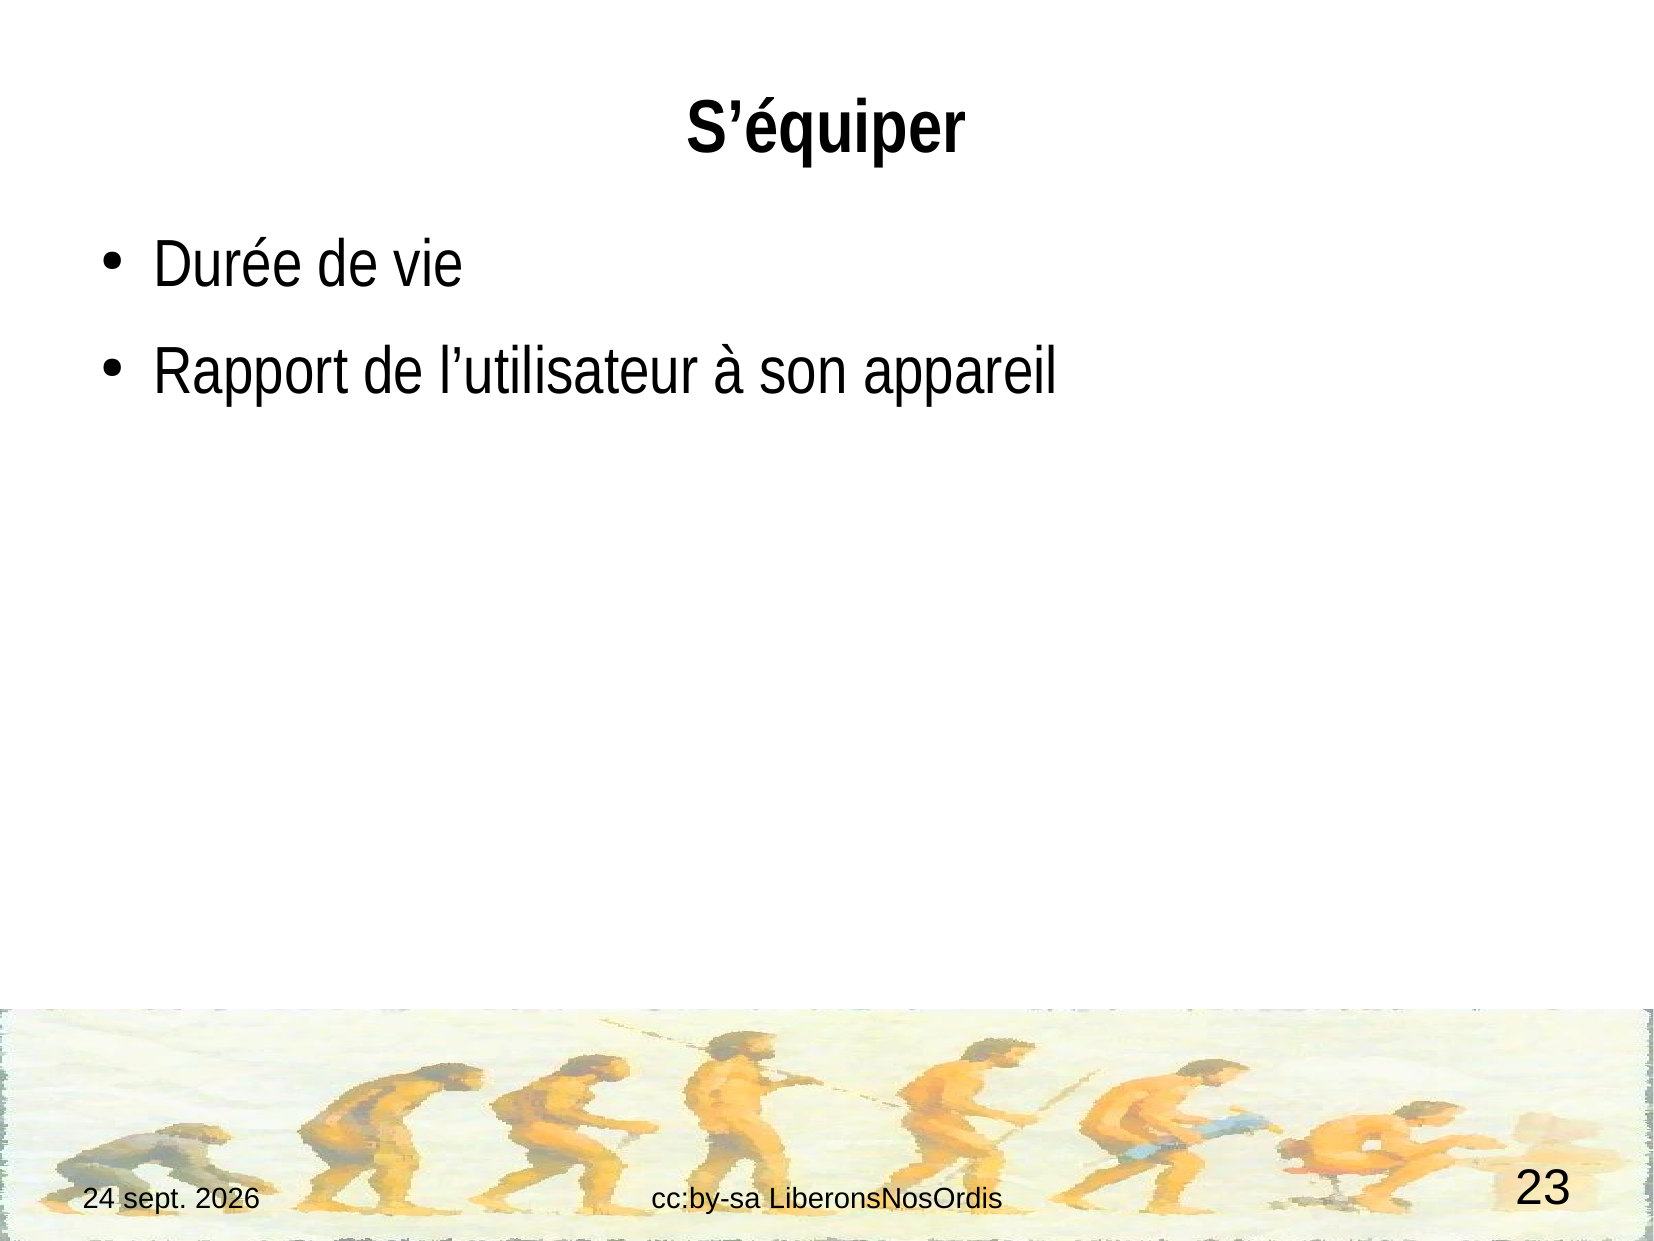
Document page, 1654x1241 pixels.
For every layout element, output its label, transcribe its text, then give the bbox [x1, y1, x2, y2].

title S’équiper [82, 49, 1571, 201]
list Durée de vie Rapport de l’utilisateur à son appareil [82, 224, 1571, 1010]
picture [0, 1009, 1654, 1241]
